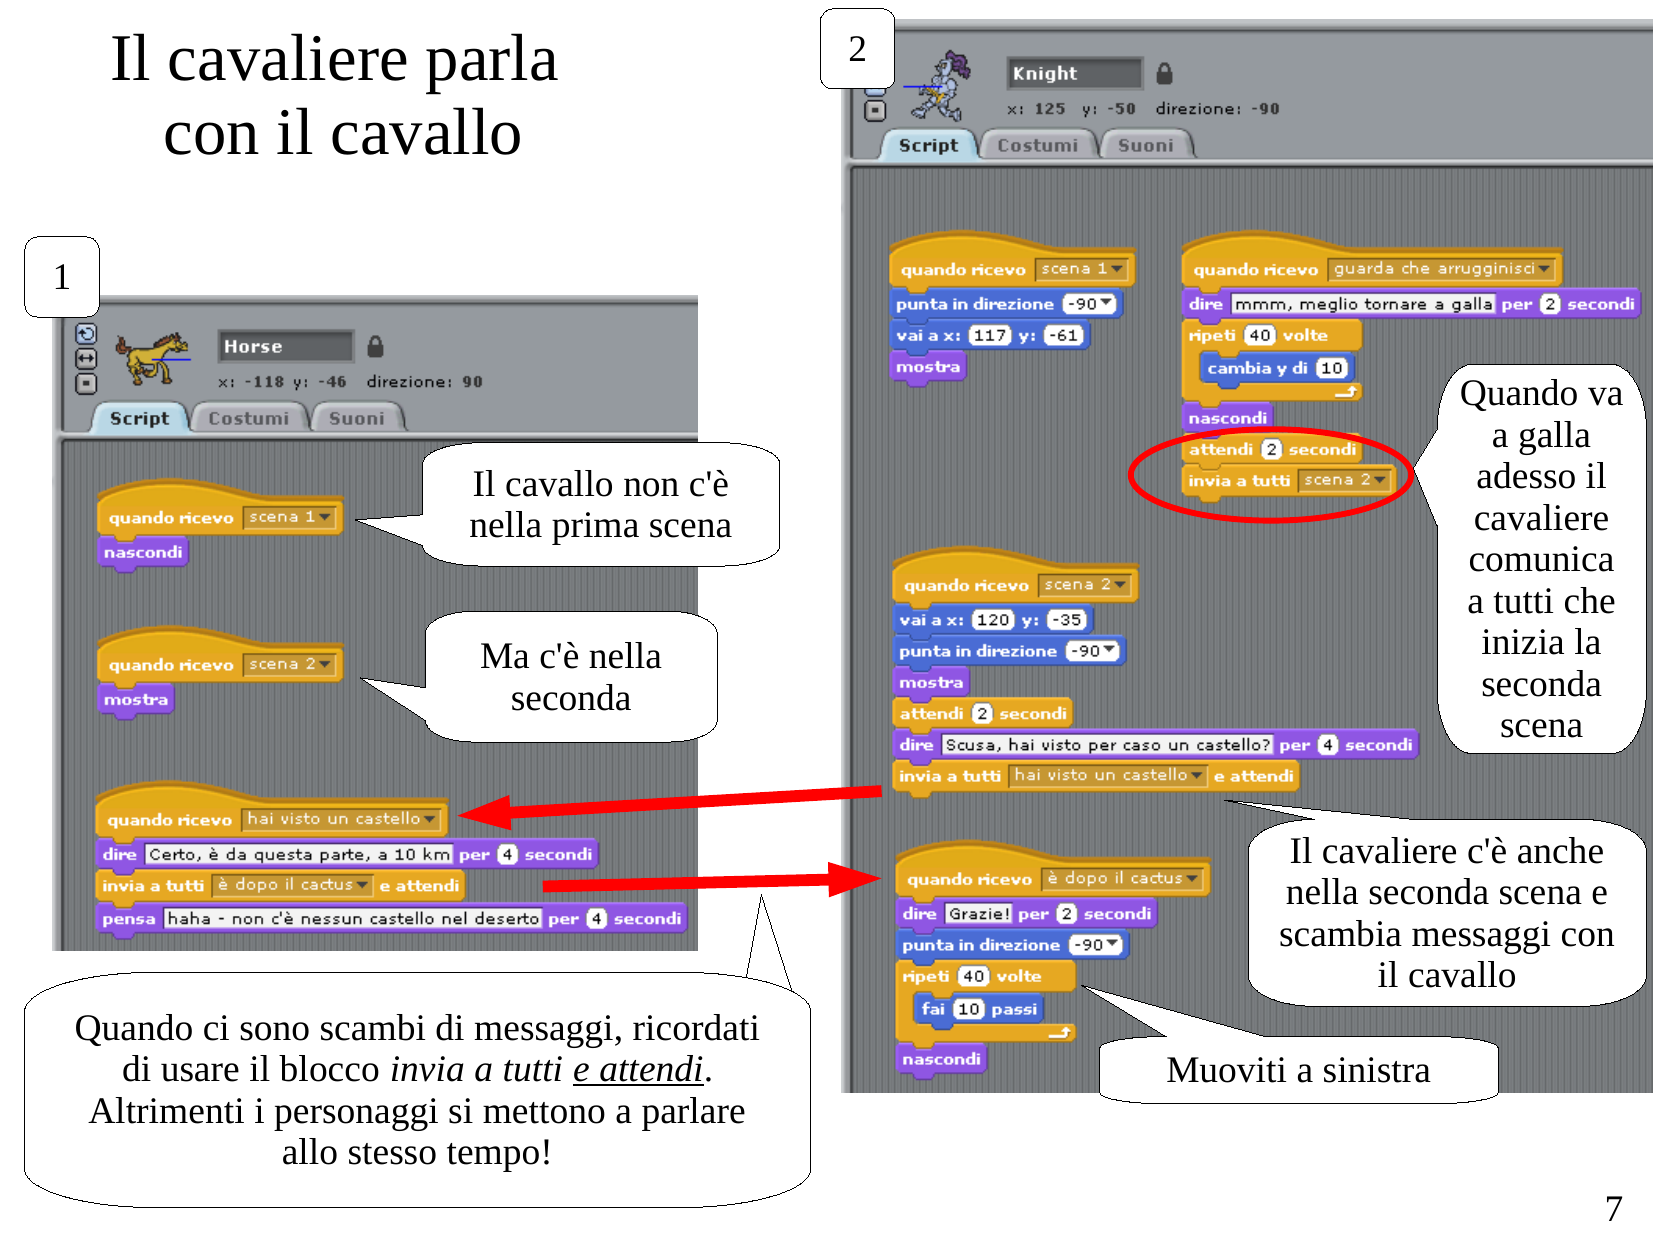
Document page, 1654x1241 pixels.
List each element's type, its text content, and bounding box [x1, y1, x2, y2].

text_box Il cavaliere c'è anche nella seconda scena e scambia messaggi con il cavallo [1224, 800, 1647, 1007]
text_box Quando va a galla adesso il cavaliere comunica a tutti che inizia la seconda scena [1413, 364, 1647, 754]
picture [52, 295, 698, 951]
text_box 2 [820, 8, 895, 89]
text_box 7 [1589, 1181, 1640, 1241]
text_box 1 [24, 236, 100, 318]
text_box Quando ci sono scambi di messaggi, ricordati di usare il blocco invia a tutti e attendi. Altrimenti i personaggi si mettono a parlare allo stesso tempo! [24, 972, 811, 1208]
text_box Il cavaliere parla con il cavallo [95, 13, 592, 177]
picture [841, 19, 1653, 1093]
text_box Muoviti a sinistra [1081, 985, 1499, 1104]
text_box [746, 894, 792, 990]
text_box Ma c'è nella seconda [360, 611, 718, 743]
text_box Il cavallo non c'è nella prima scena [355, 442, 780, 567]
